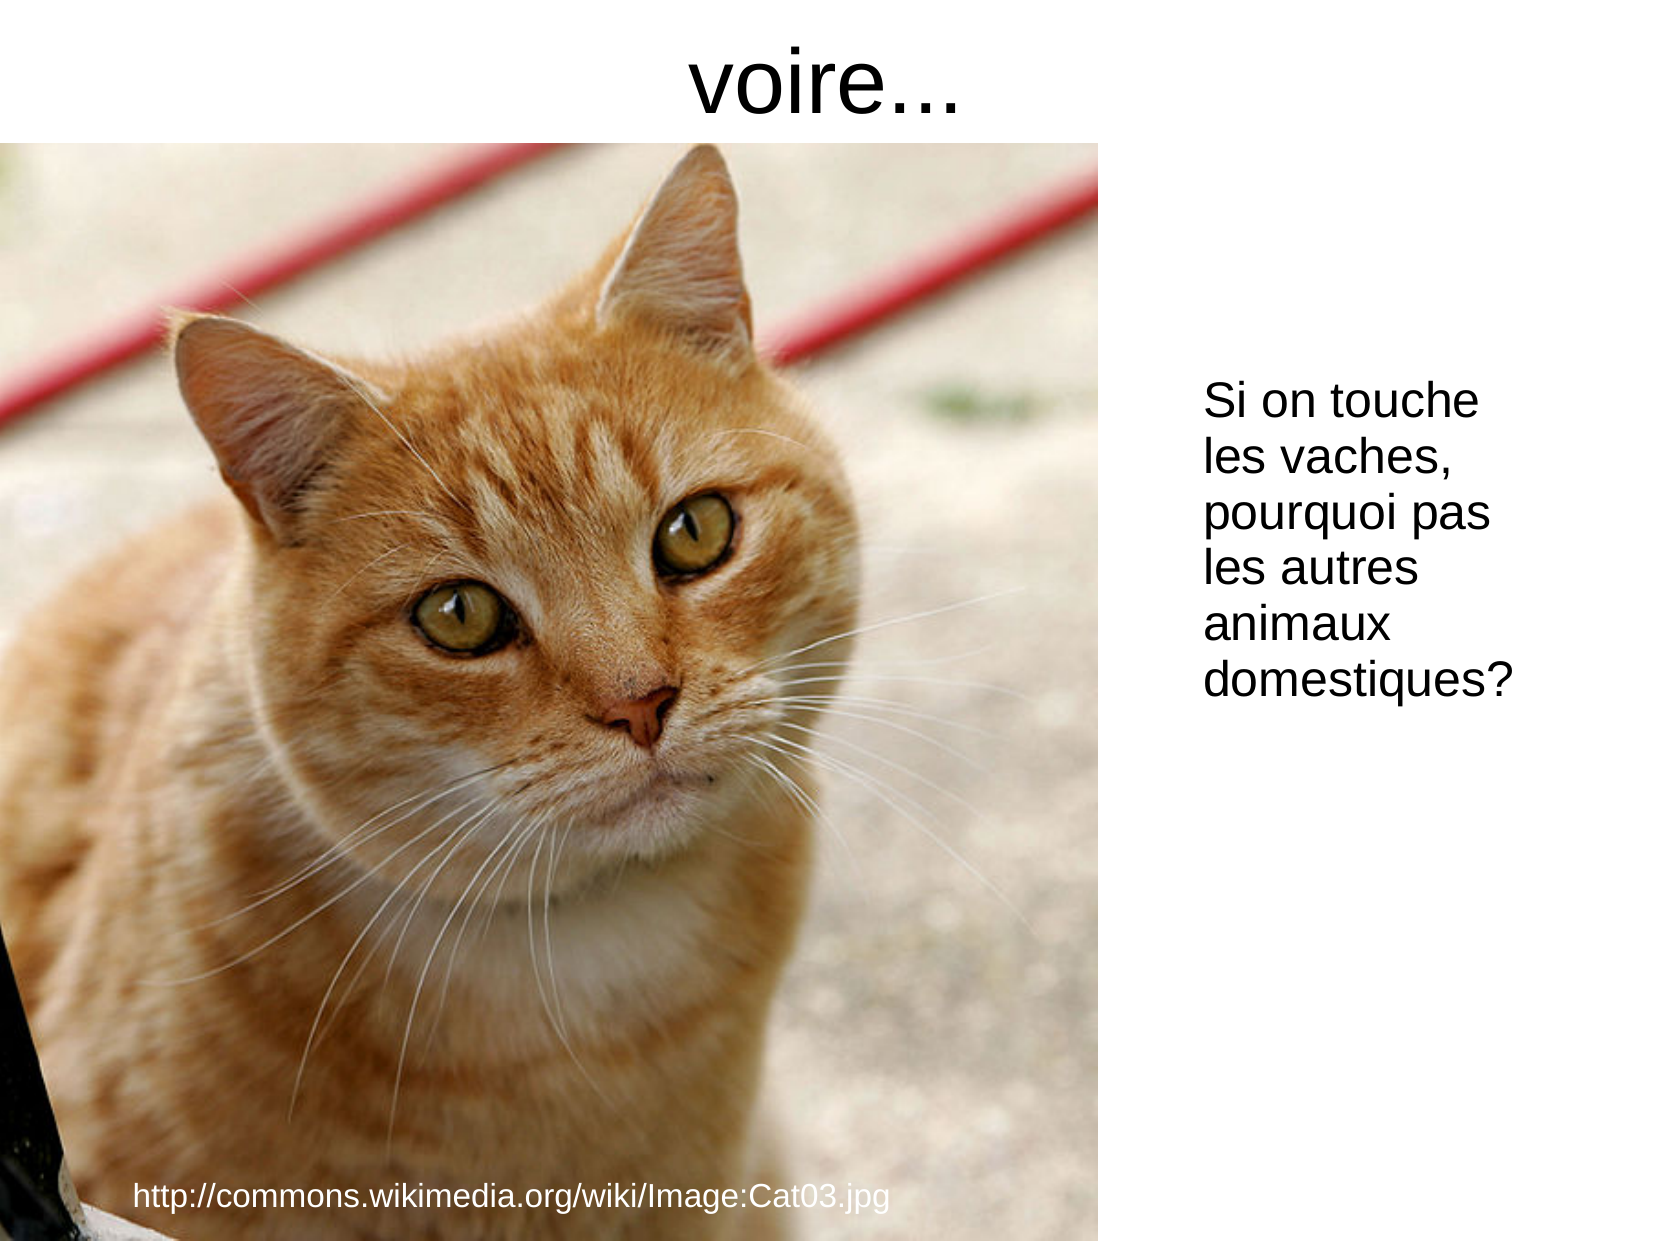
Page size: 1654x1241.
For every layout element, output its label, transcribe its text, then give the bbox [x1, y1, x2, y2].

title voire... [82, 25, 1571, 139]
text_box http://commons.wikimedia.org/wiki/Image:Cat03.jpg [132, 1177, 893, 1219]
picture [0, 143, 1098, 1241]
text_box Si on touche les vaches, pourquoi pas les autres animaux domestiques? [1203, 372, 1515, 745]
